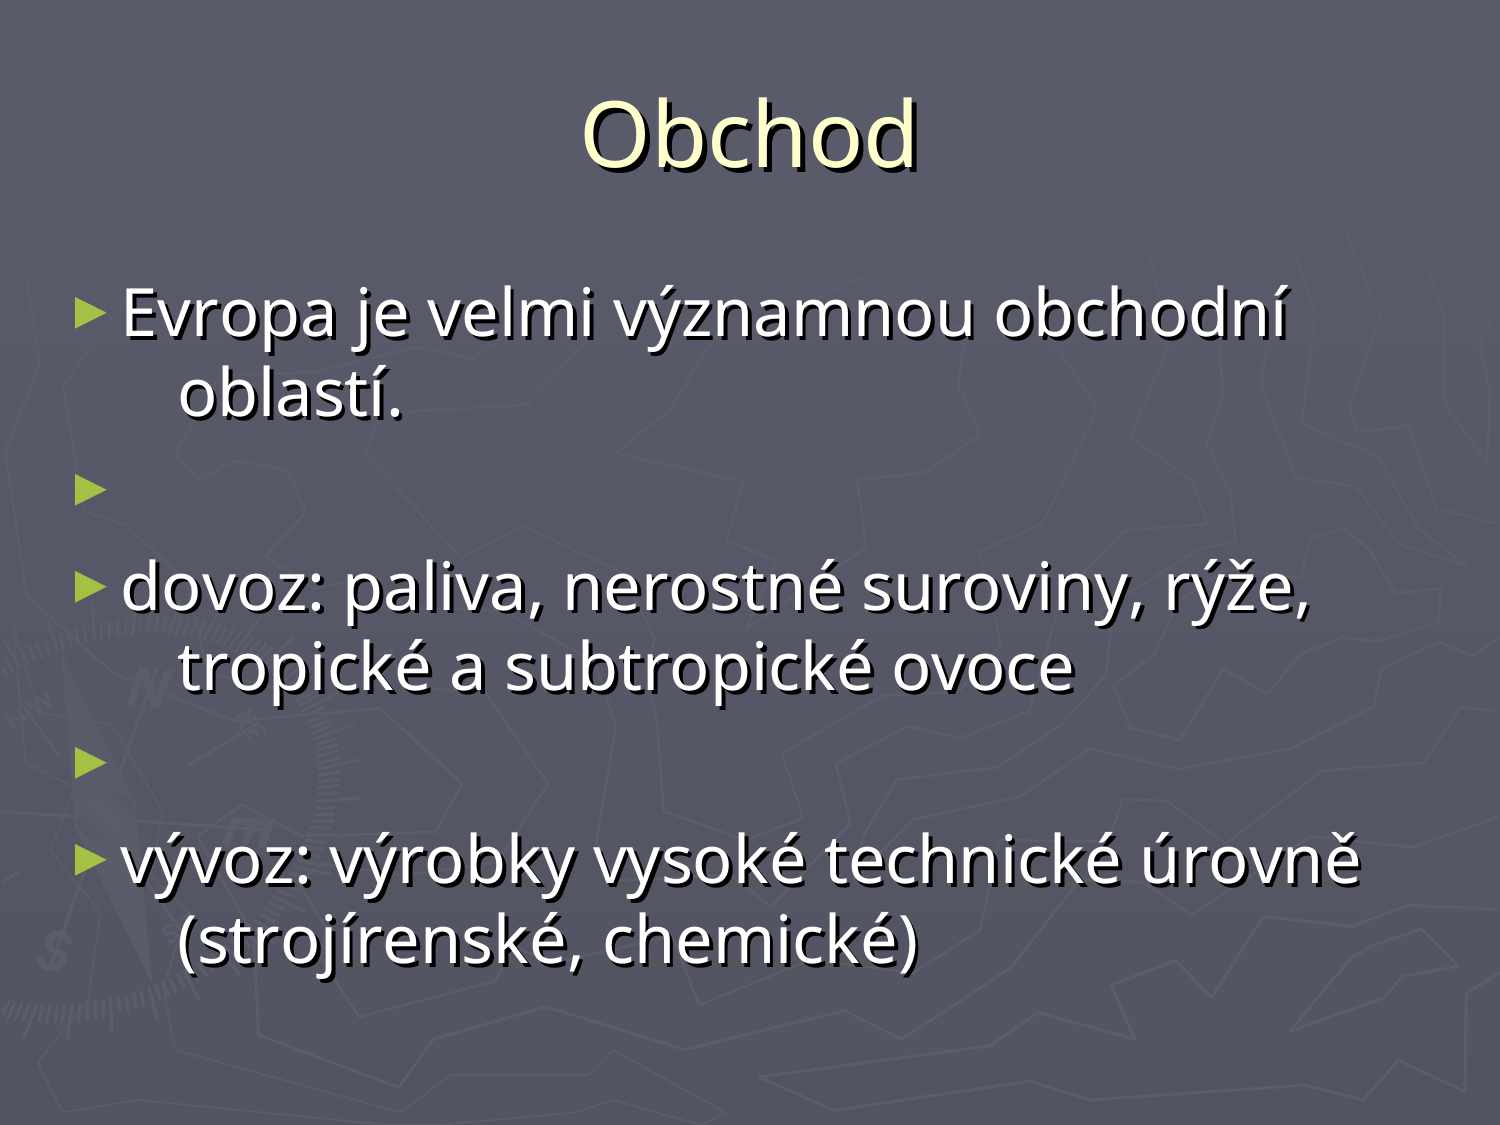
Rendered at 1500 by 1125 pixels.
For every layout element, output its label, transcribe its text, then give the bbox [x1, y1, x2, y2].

list Evropa je velmi významnou obchodní oblastí. dovoz: paliva, nerostné suroviny, rýže, tropické a subtropické ovoce vývoz: výrobky vysoké technické úrovně (strojírenské, chemické) [49, 262, 1451, 1001]
title Obchod [49, 37, 1451, 225]
